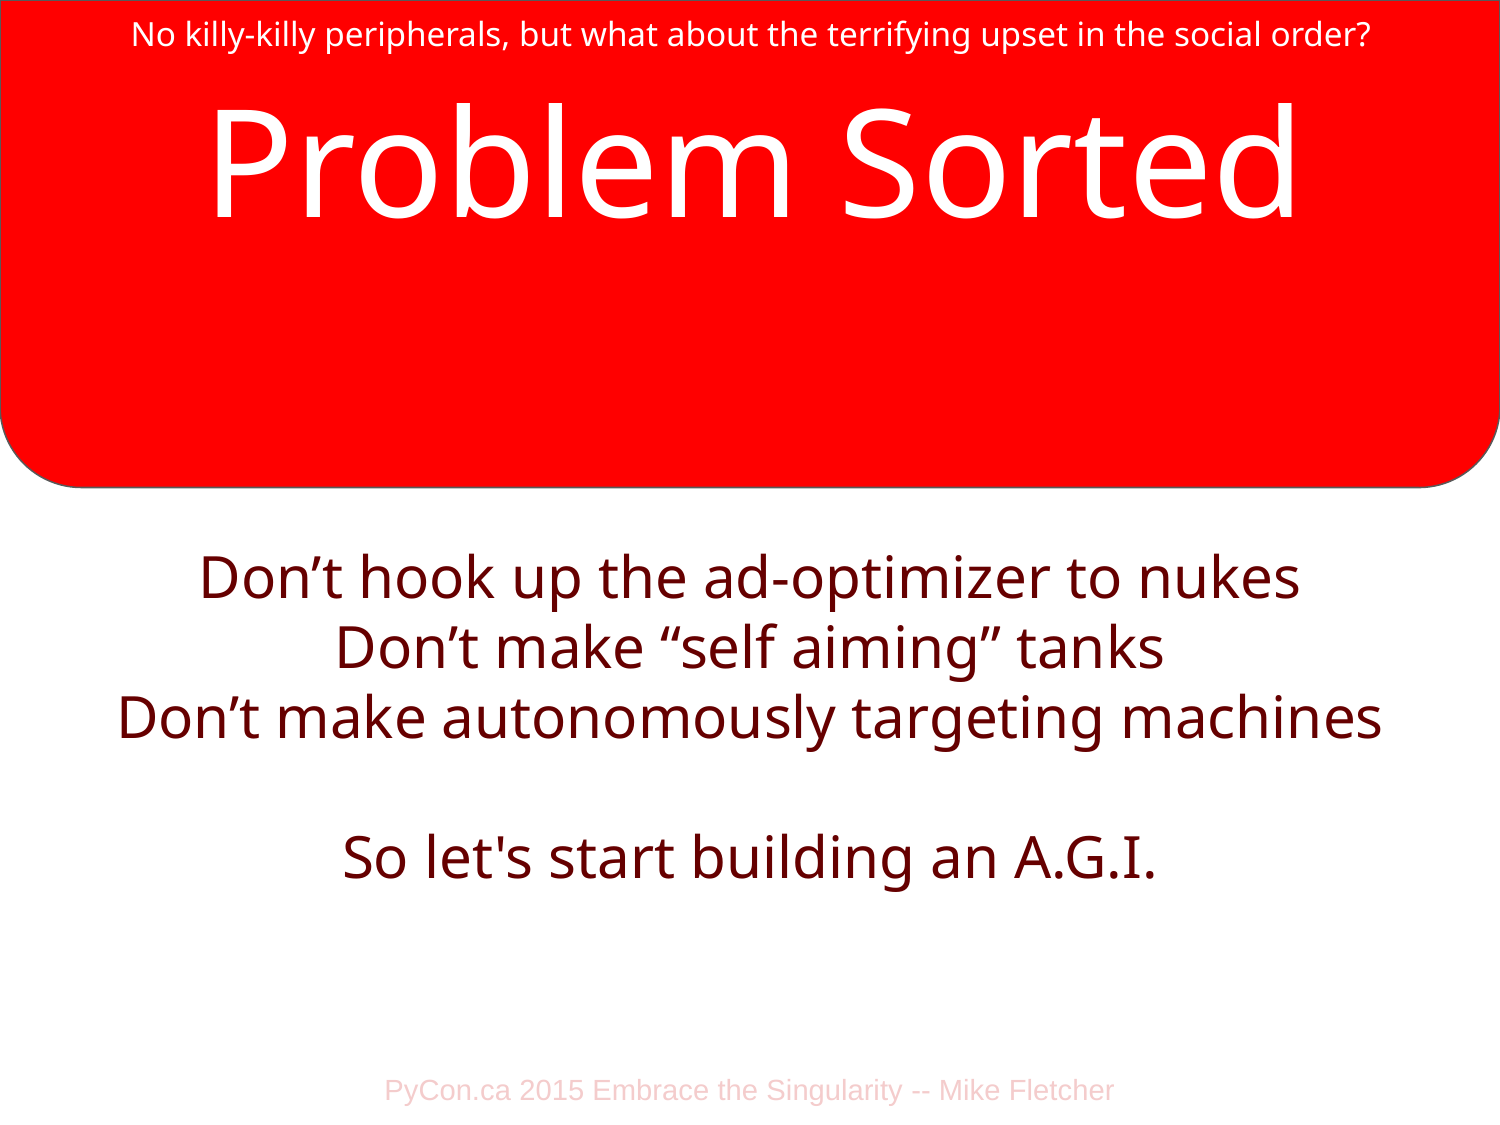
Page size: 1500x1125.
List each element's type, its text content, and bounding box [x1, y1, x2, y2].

title Problem Sorted [28, 65, 1480, 488]
subtitle No killy-killy peripherals, but what about the terrifying upset in the social order? [1, 0, 1500, 65]
subtitle Don’t hook up the ad-optimizer to nukes Don’t make “self aiming” tanks Don’t make autonomously targeting machines So let's start building an A.G.I. [0, 525, 1500, 1107]
